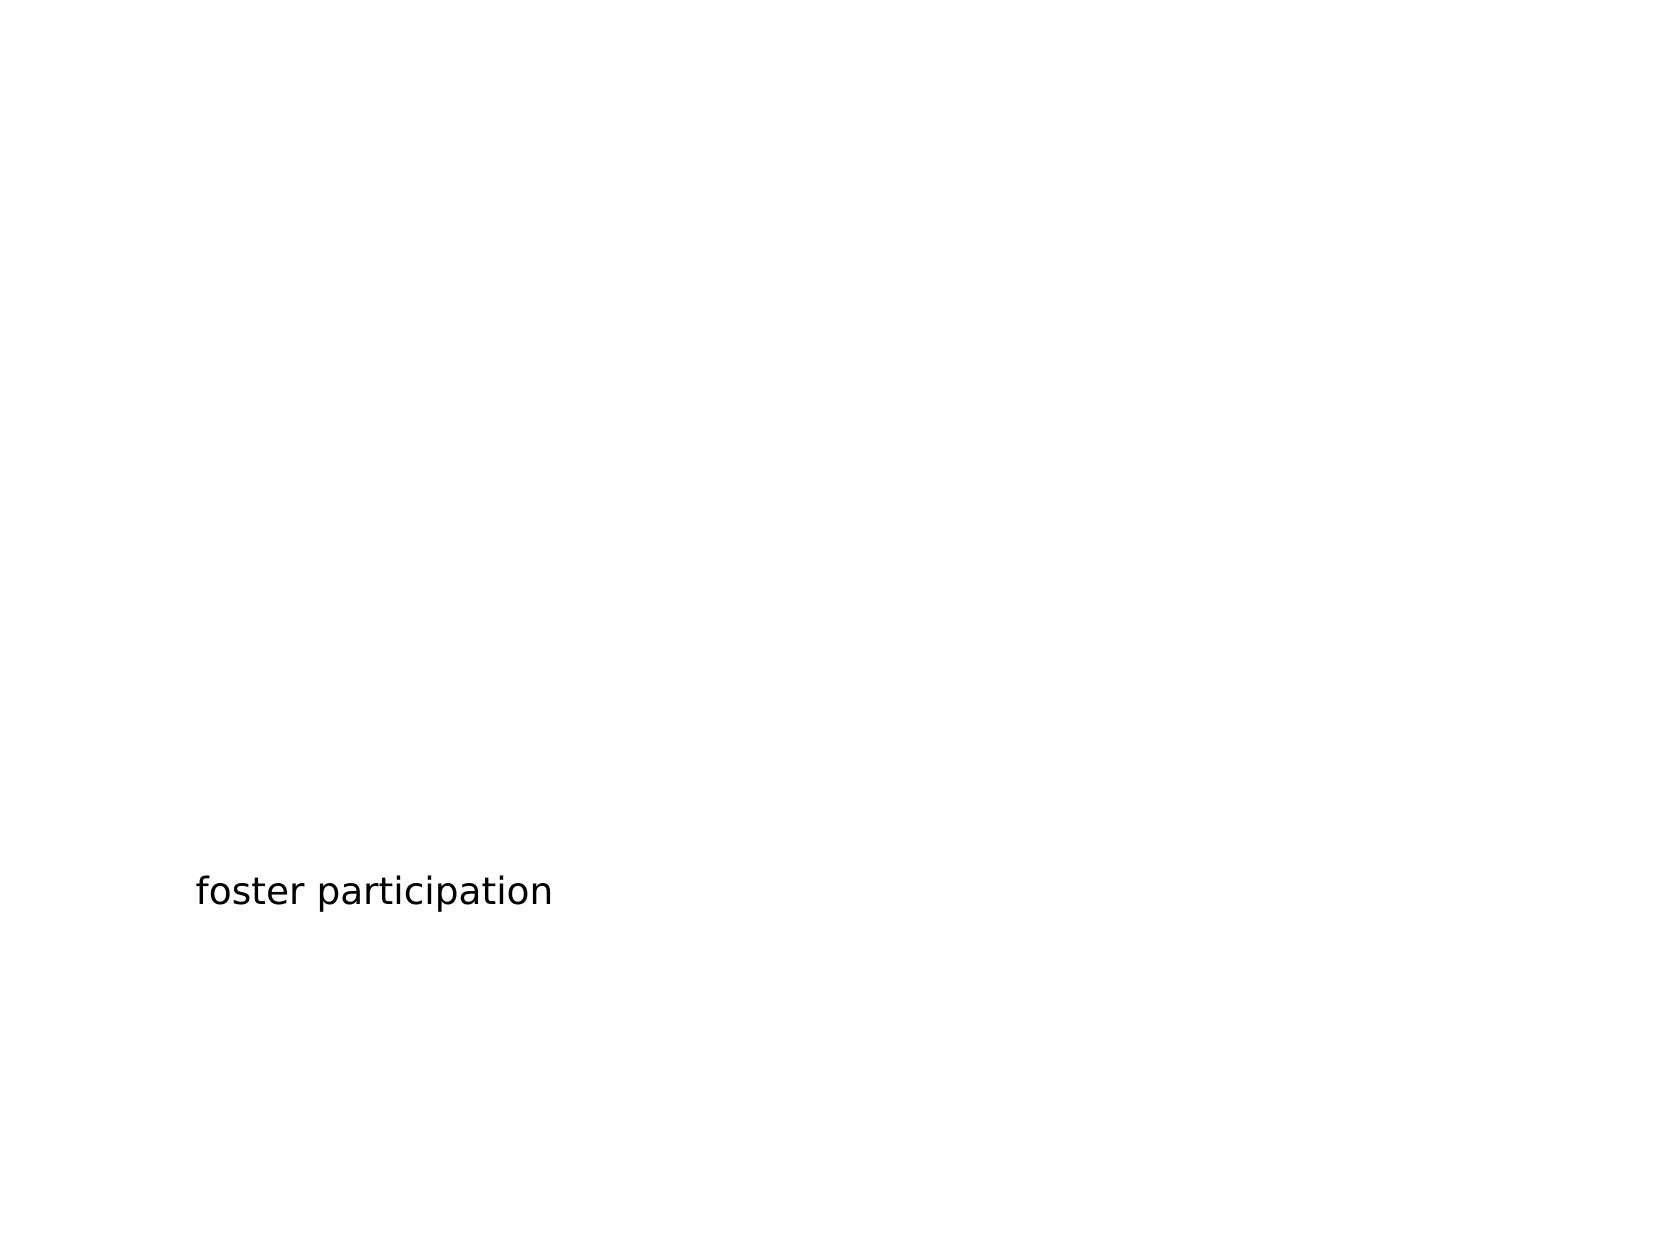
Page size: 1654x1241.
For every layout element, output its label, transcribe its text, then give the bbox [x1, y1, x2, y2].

text_box foster participation [180, 862, 569, 921]
